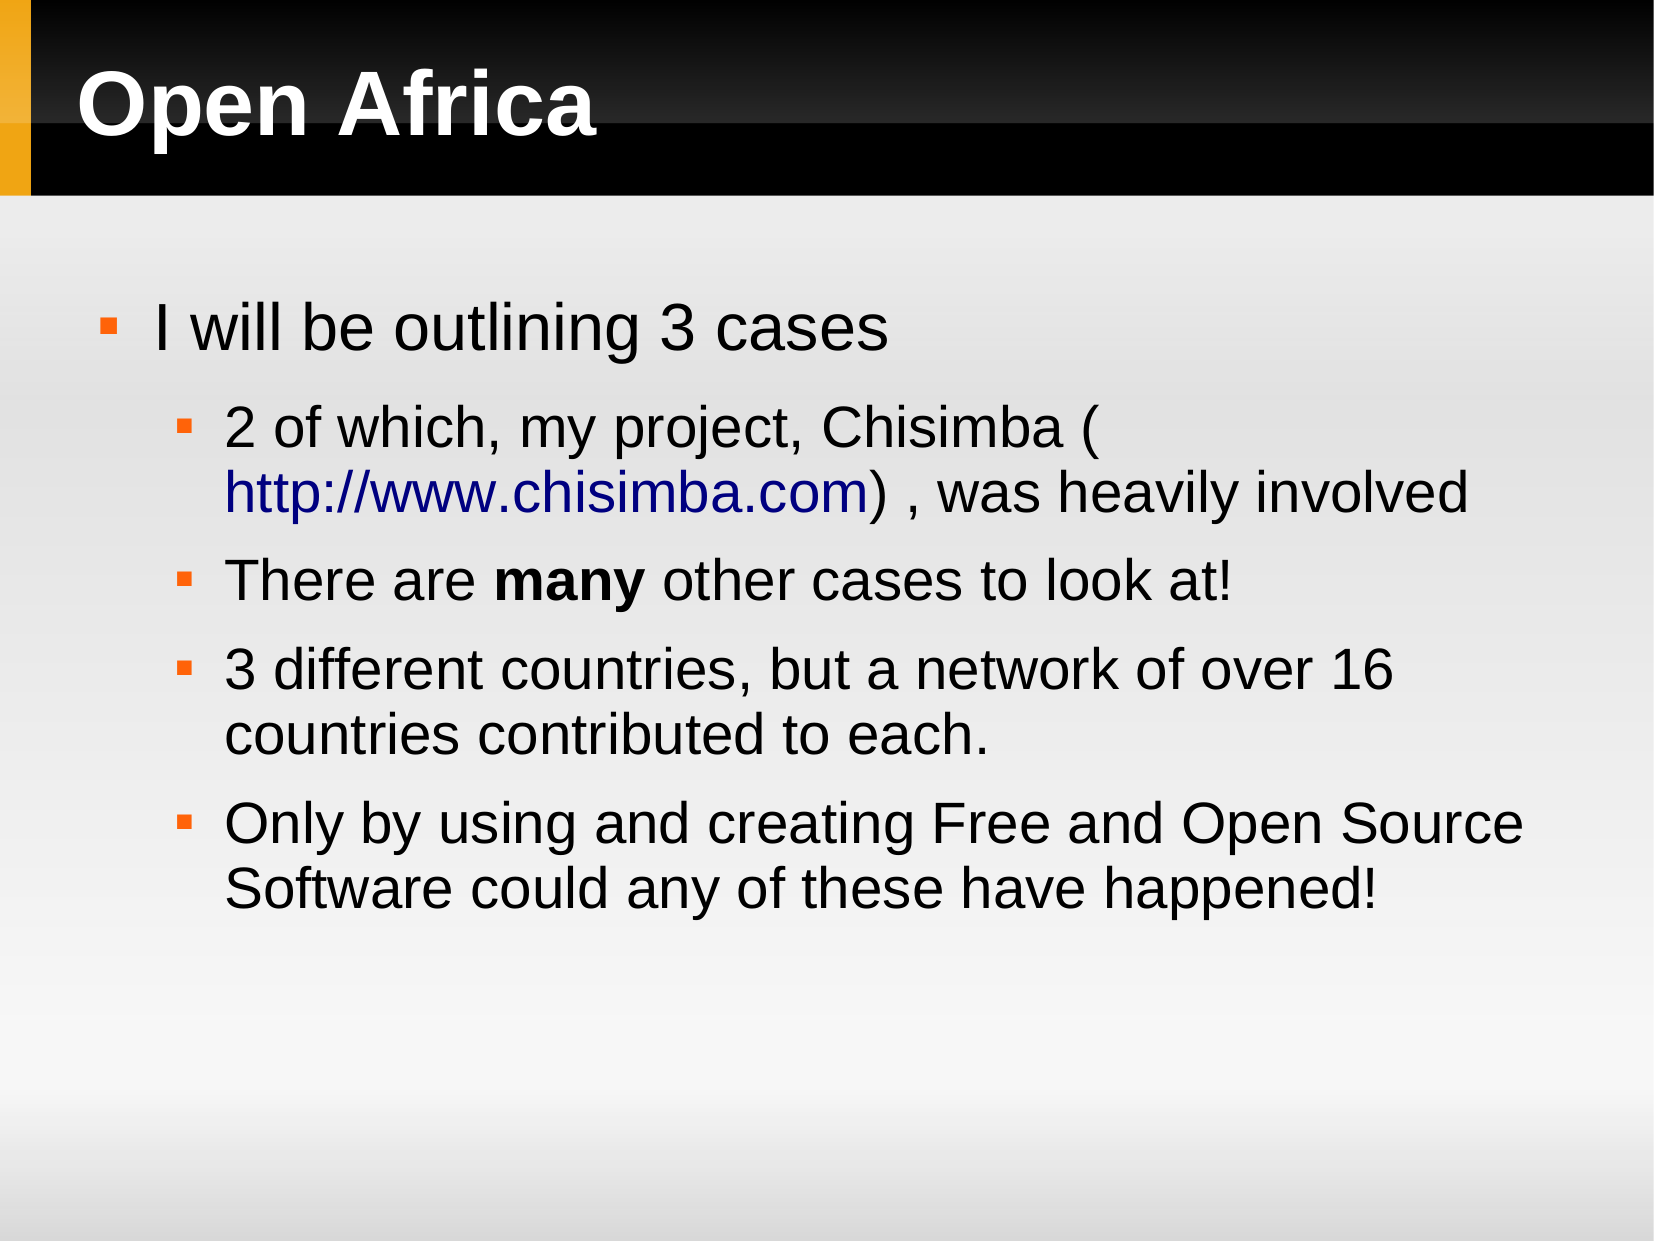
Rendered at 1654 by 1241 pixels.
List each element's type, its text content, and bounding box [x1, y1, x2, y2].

list I will be outlining 3 cases 2 of which, my project, Chisimba (http://www.chisimba.com) , was heavily involved There are many other cases to look at! 3 different countries, but a network of over 16 countries contributed to each. Only by using and creating Free and Open Source Software could any of these have happened! [82, 290, 1571, 1109]
title Open Africa [76, 0, 1565, 208]
picture [0, 0, 1654, 1241]
